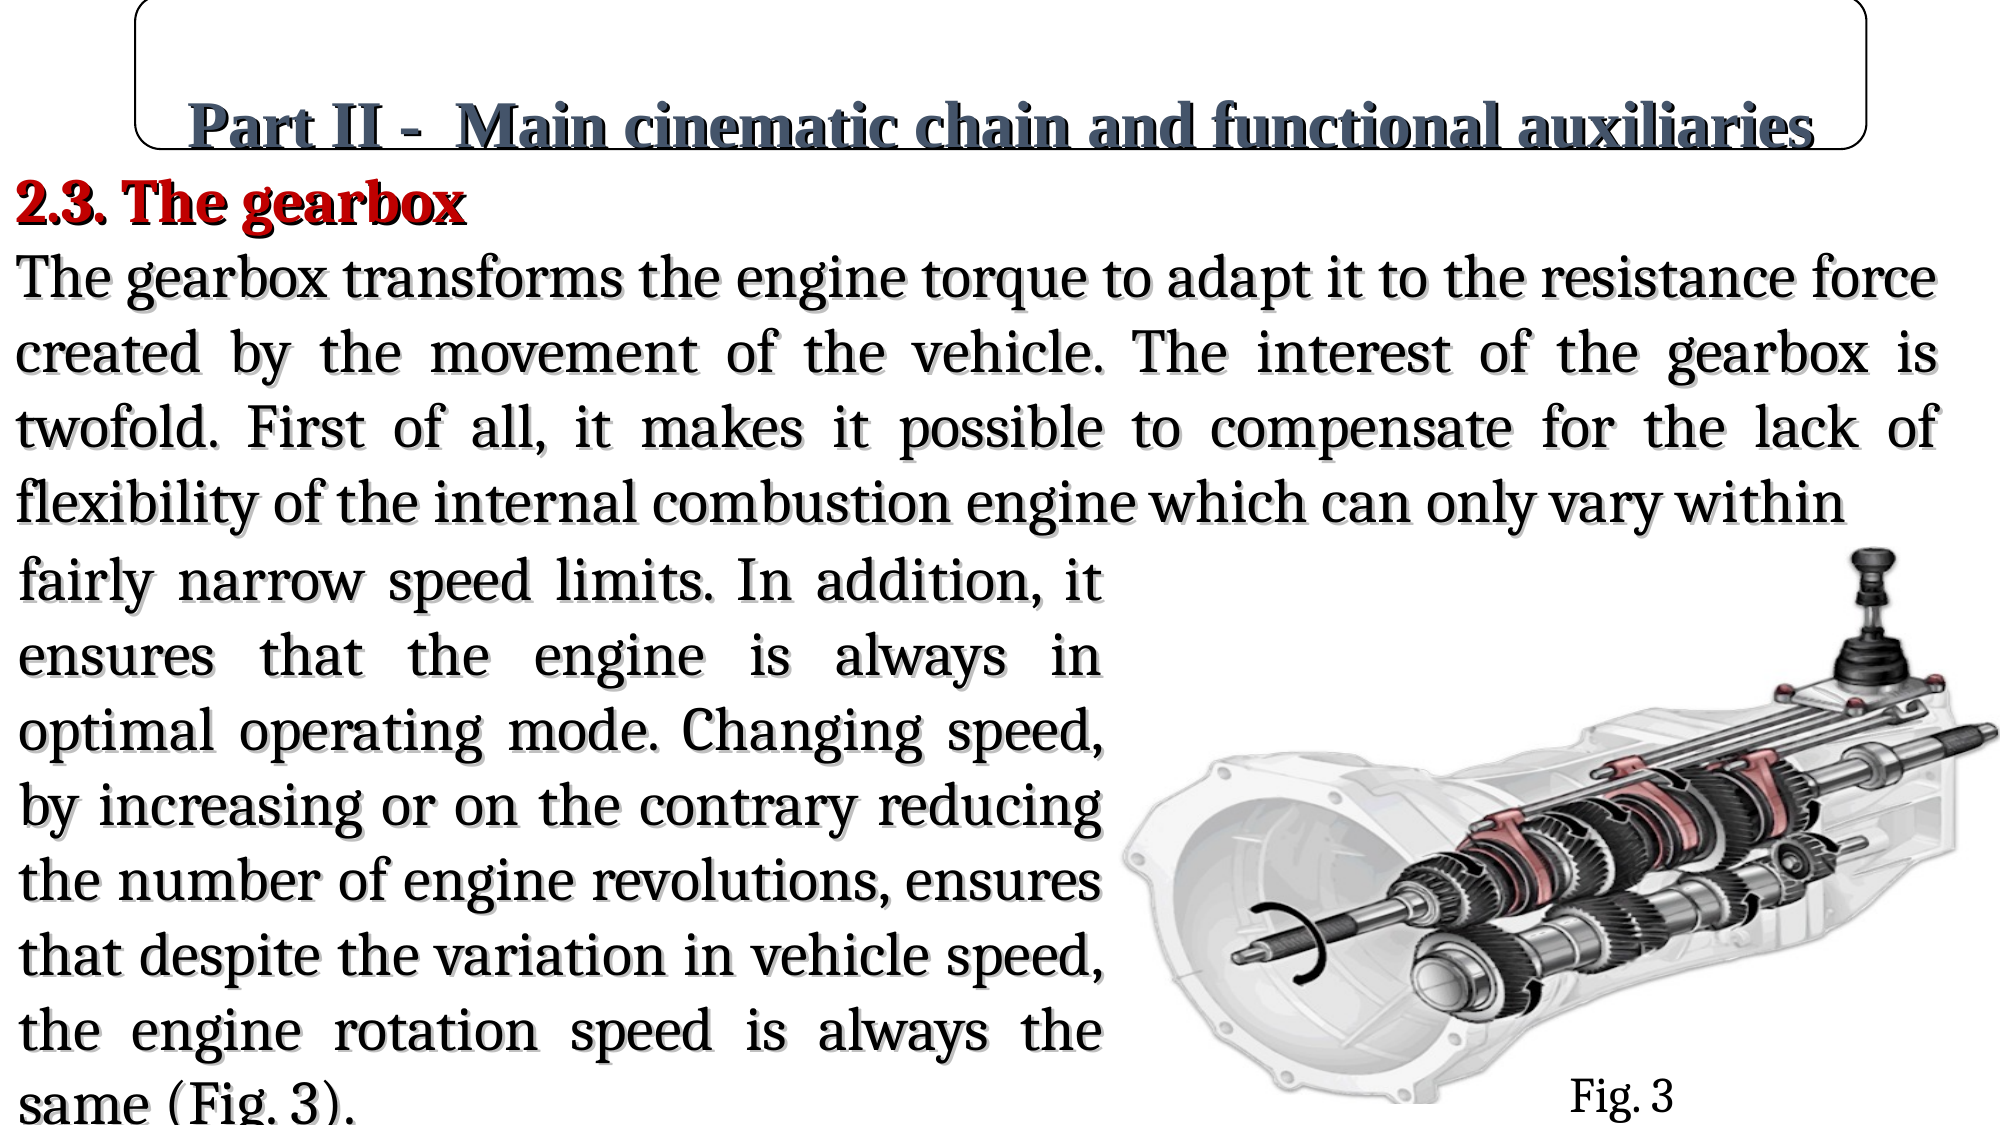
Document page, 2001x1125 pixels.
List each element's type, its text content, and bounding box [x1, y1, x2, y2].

text_box fairly narrow speed limits. In addition, it ensures that the engine is always in optimal operating mode. Changing speed, by increasing or on the contrary reducing the number of engine revolutions, ensures that despite the variation in vehicle speed, the engine rotation speed is always the same (Fig. 3). [3, 530, 1138, 1125]
text_box Fig. 3 [1554, 1054, 1837, 1125]
text_box 2.3. The gearbox The gearbox transforms the engine torque to adapt it to the resistance force created by the movement of the vehicle. The interest of the gearbox is twofold. First of all, it makes it possible to compensate for the lack of flexibility of the internal combustion engine which can only vary within [0, 152, 2000, 547]
text_box Part II - Main cinematic chain and functional auxiliaries [135, 0, 1867, 150]
picture [1138, 546, 2000, 1104]
